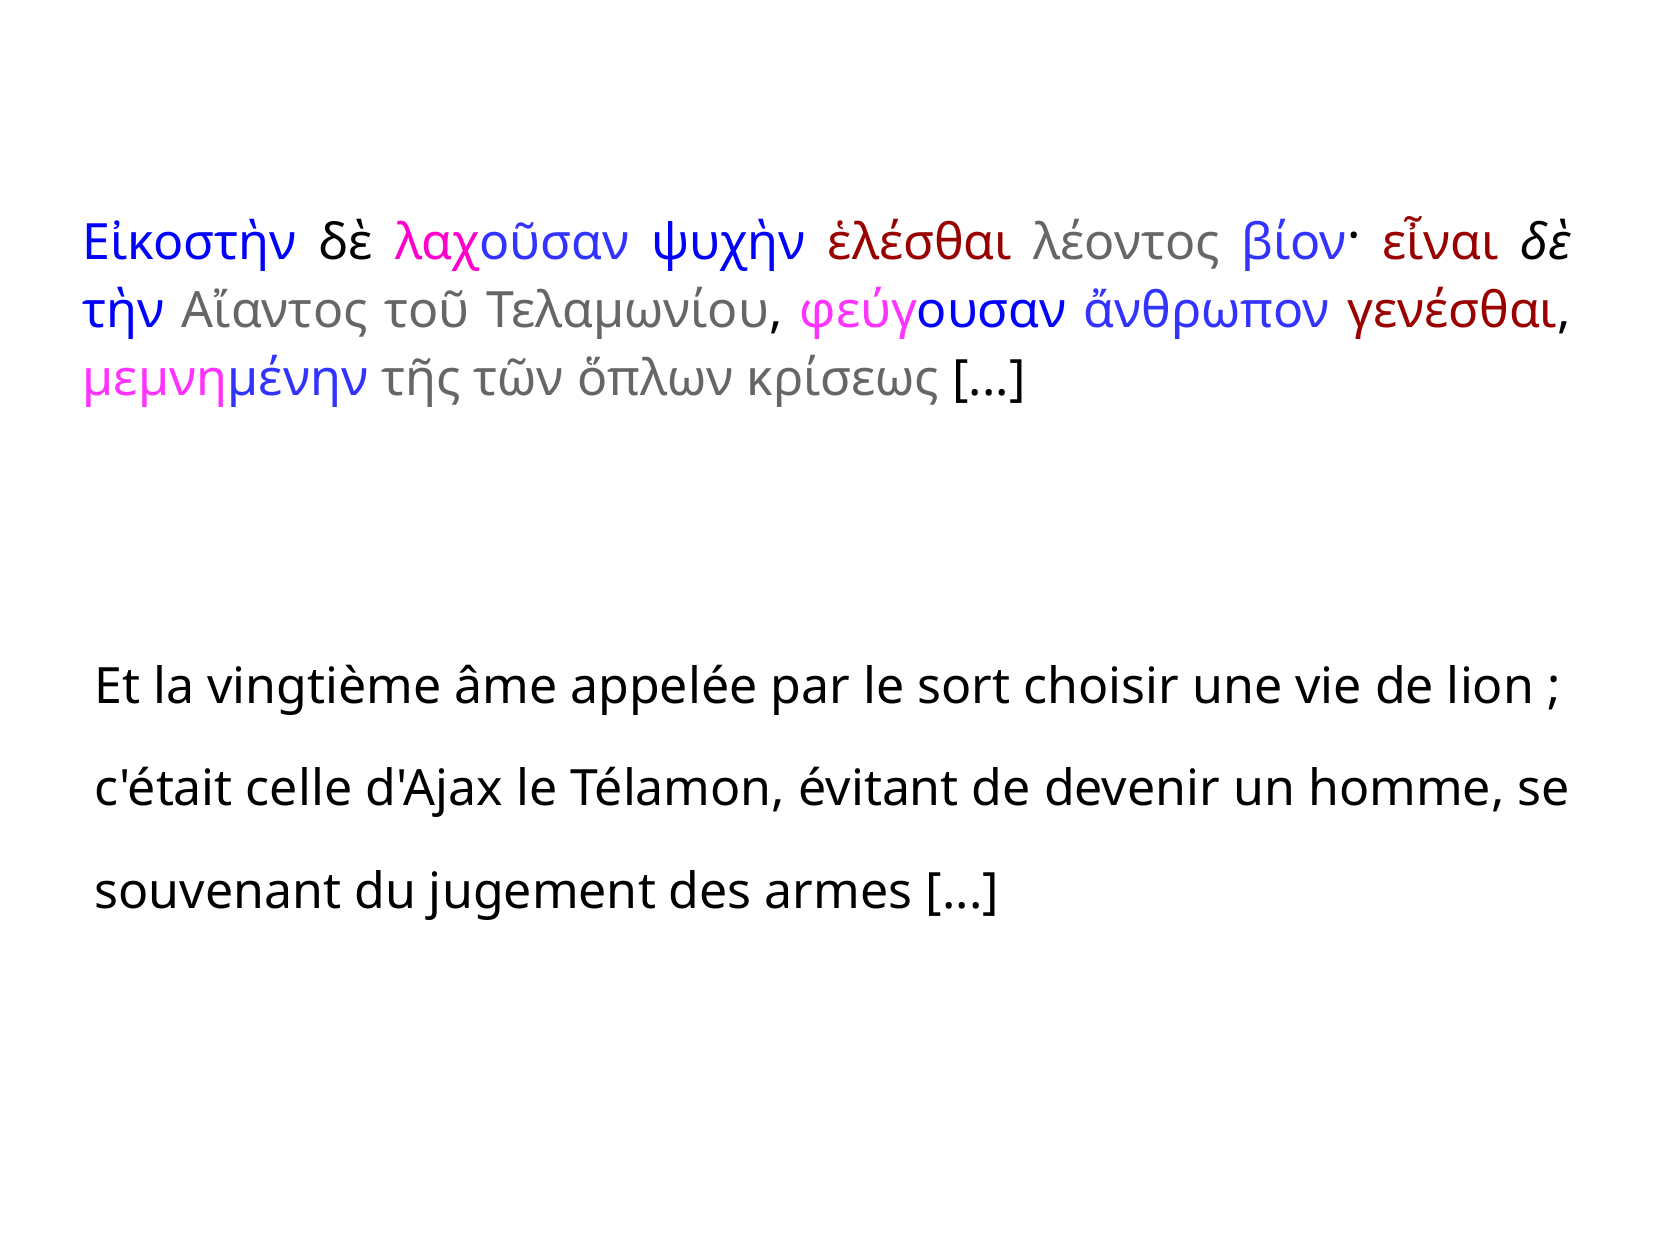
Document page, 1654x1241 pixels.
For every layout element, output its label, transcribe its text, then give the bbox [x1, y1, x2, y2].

title Εἰκοστὴν δὲ λαχοῦσαν ψυχὴν ἑλέσθαι λέοντος βίον· εἶναι δὲ τὴν Αἴαντος τοῦ Τελαμωνίου, φεύγουσαν ἄνθρωπον γενέσθαι, μεμνημένην τῆς τῶν ὅπλων κρίσεως [...] [82, 49, 1571, 567]
list Et la vingtième âme appelée par le sort choisir une vie de lion ; c'était celle d'Ajax le Télamon, évitant de devenir un homme, se souvenant du jugement des armes [...] [94, 615, 1583, 1146]
